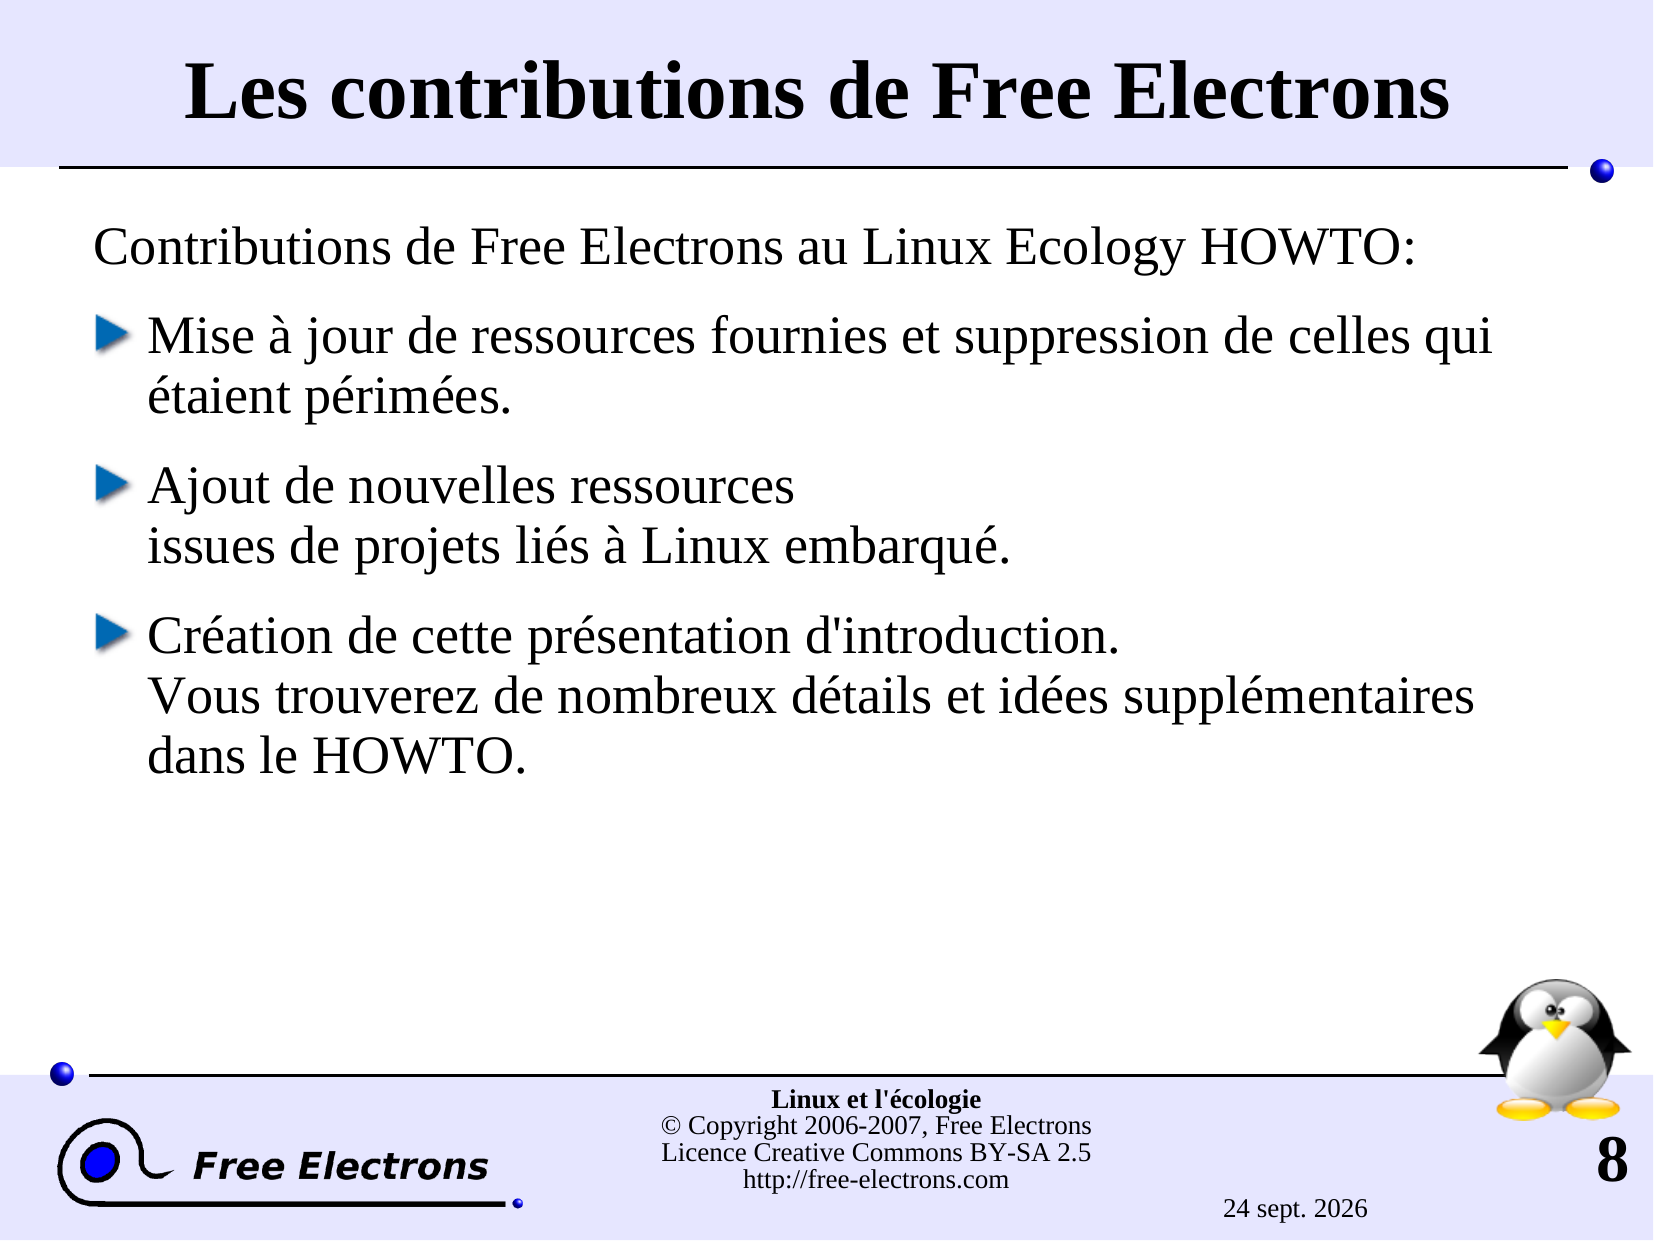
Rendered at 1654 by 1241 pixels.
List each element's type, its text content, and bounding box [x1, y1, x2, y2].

picture [50, 1107, 527, 1216]
title Les contributions de Free Electrons [33, 29, 1604, 153]
list Contributions de Free Electrons au Linux Ecology HOWTO: Mise à jour de ressources fournies et suppression de celles qui étaient périmées. Ajout de nouvelles ressources issues de projets liés à Linux embarqué. Création de cette présentation d'introduction. Vous trouverez de nombreux détails et idées supplémentaires dans le HOWTO. [76, 216, 1518, 1066]
picture [1476, 979, 1634, 1121]
